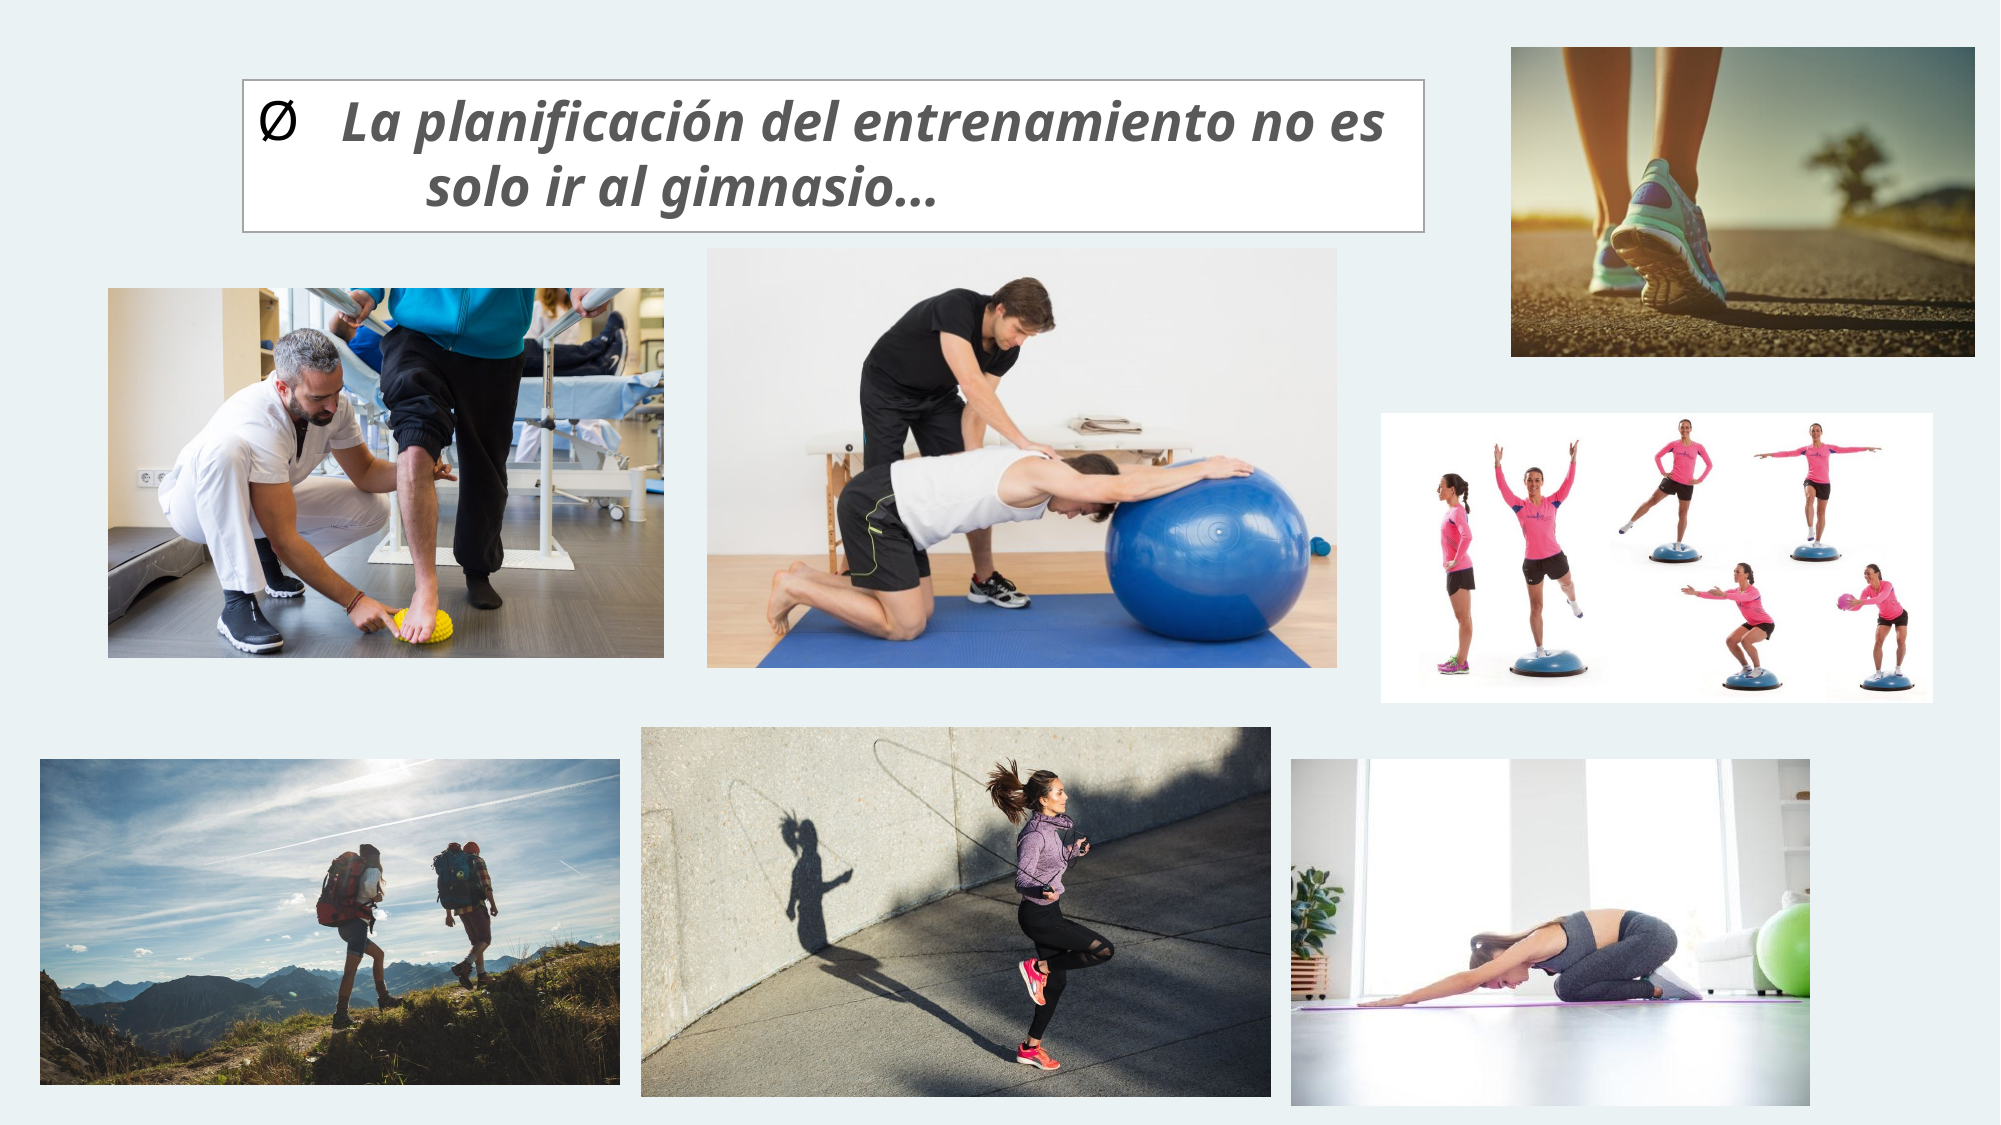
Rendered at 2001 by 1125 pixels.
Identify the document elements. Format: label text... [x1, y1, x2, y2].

picture [108, 288, 664, 658]
text_box La planificación del entrenamiento no es solo ir al gimnasio… [242, 79, 1425, 233]
picture [707, 248, 1337, 668]
picture [1511, 47, 1975, 357]
picture [40, 759, 620, 1085]
picture [1381, 413, 1933, 703]
picture [1291, 759, 1810, 1106]
picture [641, 728, 1271, 1097]
picture [392, 288, 400, 306]
